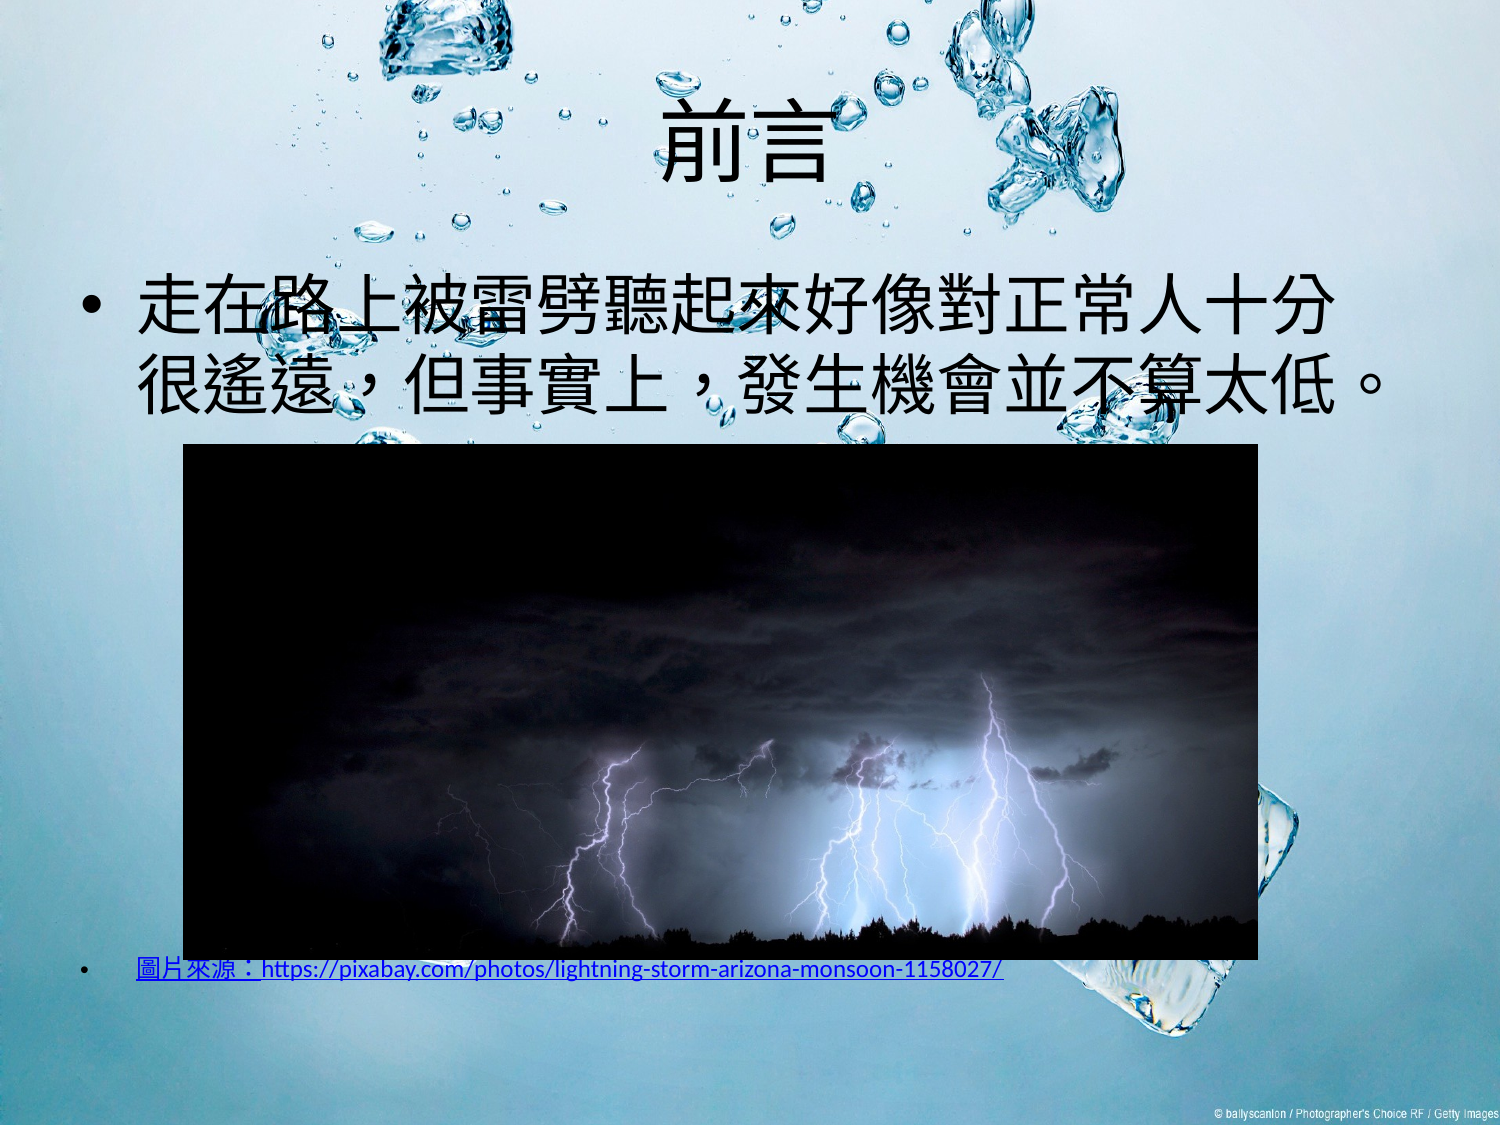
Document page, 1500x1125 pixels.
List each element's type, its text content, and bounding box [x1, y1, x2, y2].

list 走在路上被雷劈聽起來好像對正常人十分很遙遠，但事實上，發生機會並不算太低。 圖片來源：https://pixabay.com/photos/lightning-storm-arizona-monsoon-1158027/ [64, 255, 1415, 1035]
title 前言 [75, 45, 1425, 233]
picture [0, 0, 1500, 1125]
